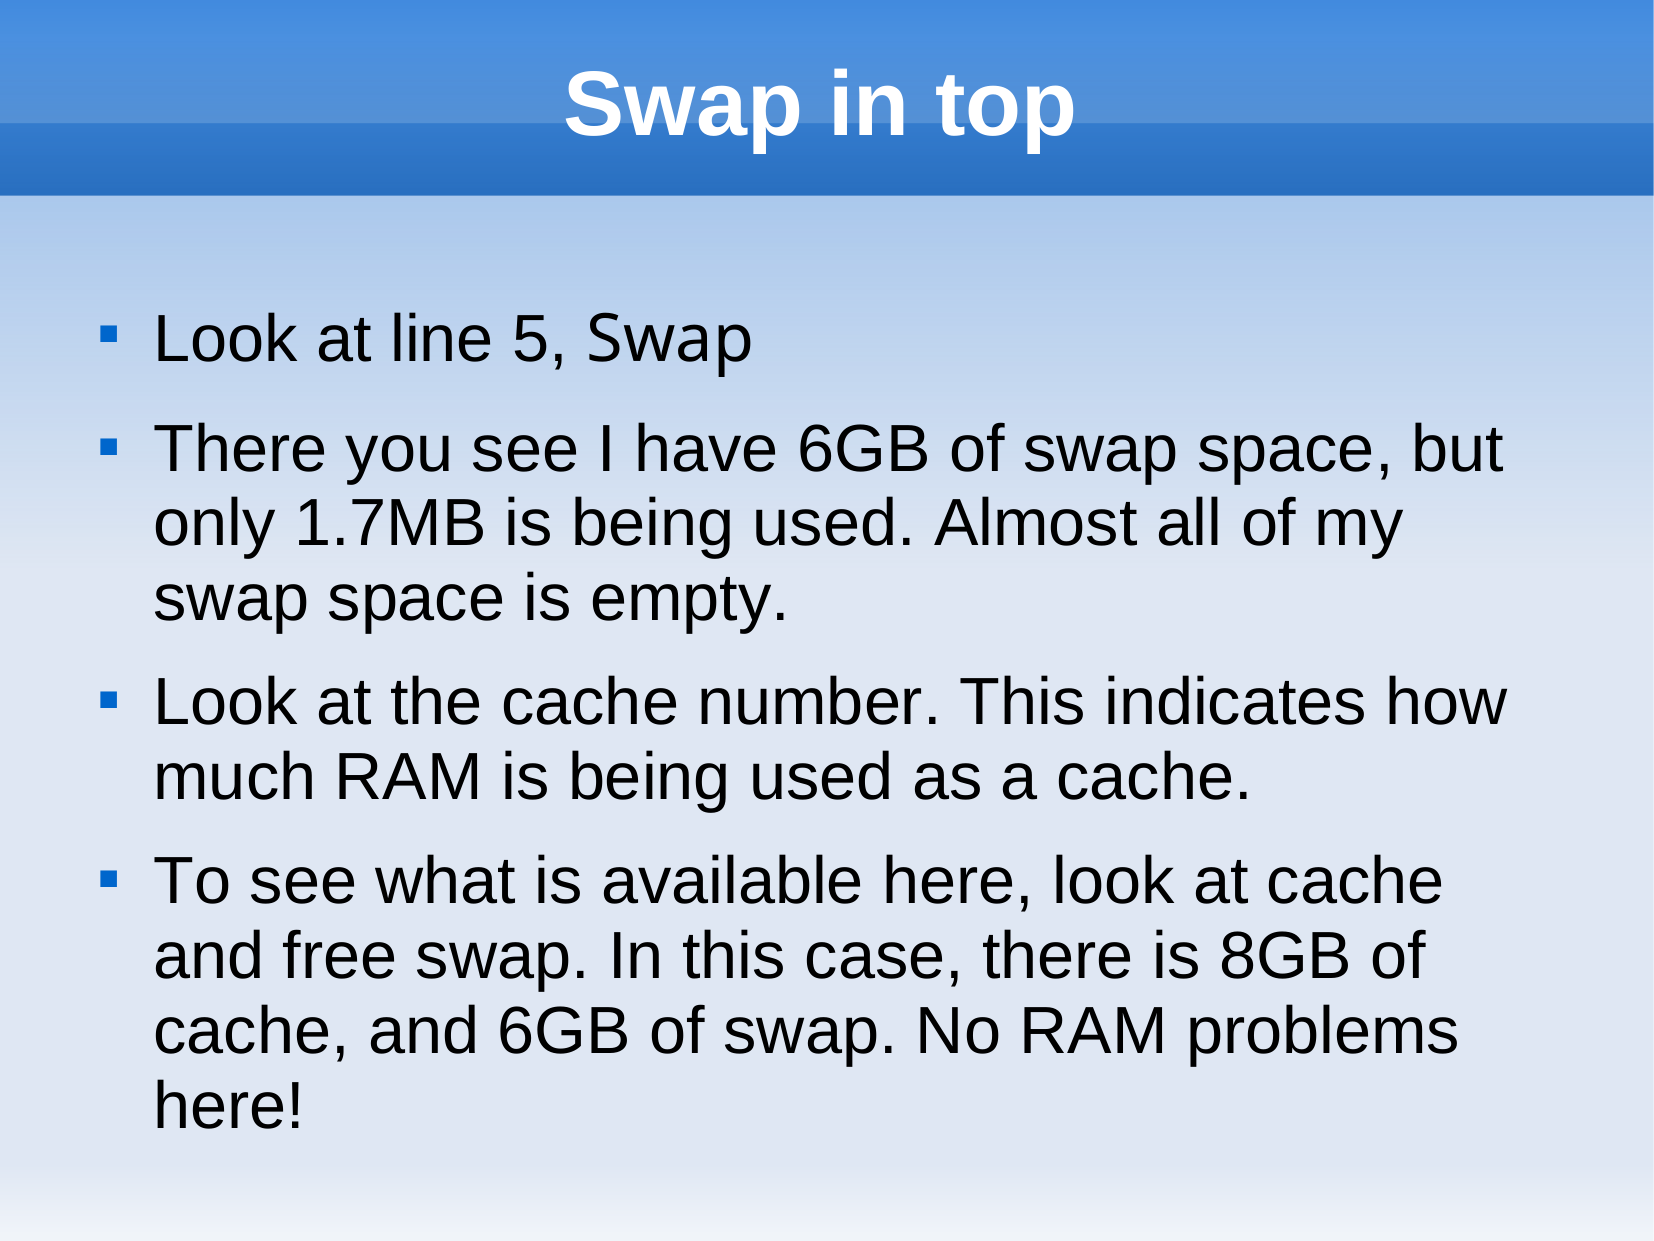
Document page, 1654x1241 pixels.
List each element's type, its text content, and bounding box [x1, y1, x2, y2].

picture [0, 0, 1654, 1241]
title Swap in top [76, 0, 1565, 208]
list Look at line 5, Swap There you see I have 6GB of swap space, but only 1.7MB is being used. Almost all of my swap space is empty. Look at the cache number. This indicates how much RAM is being used as a cache. To see what is available here, look at cache and free swap. In this case, there is 8GB of cache, and 6GB of swap. No RAM problems here! [82, 290, 1571, 1109]
